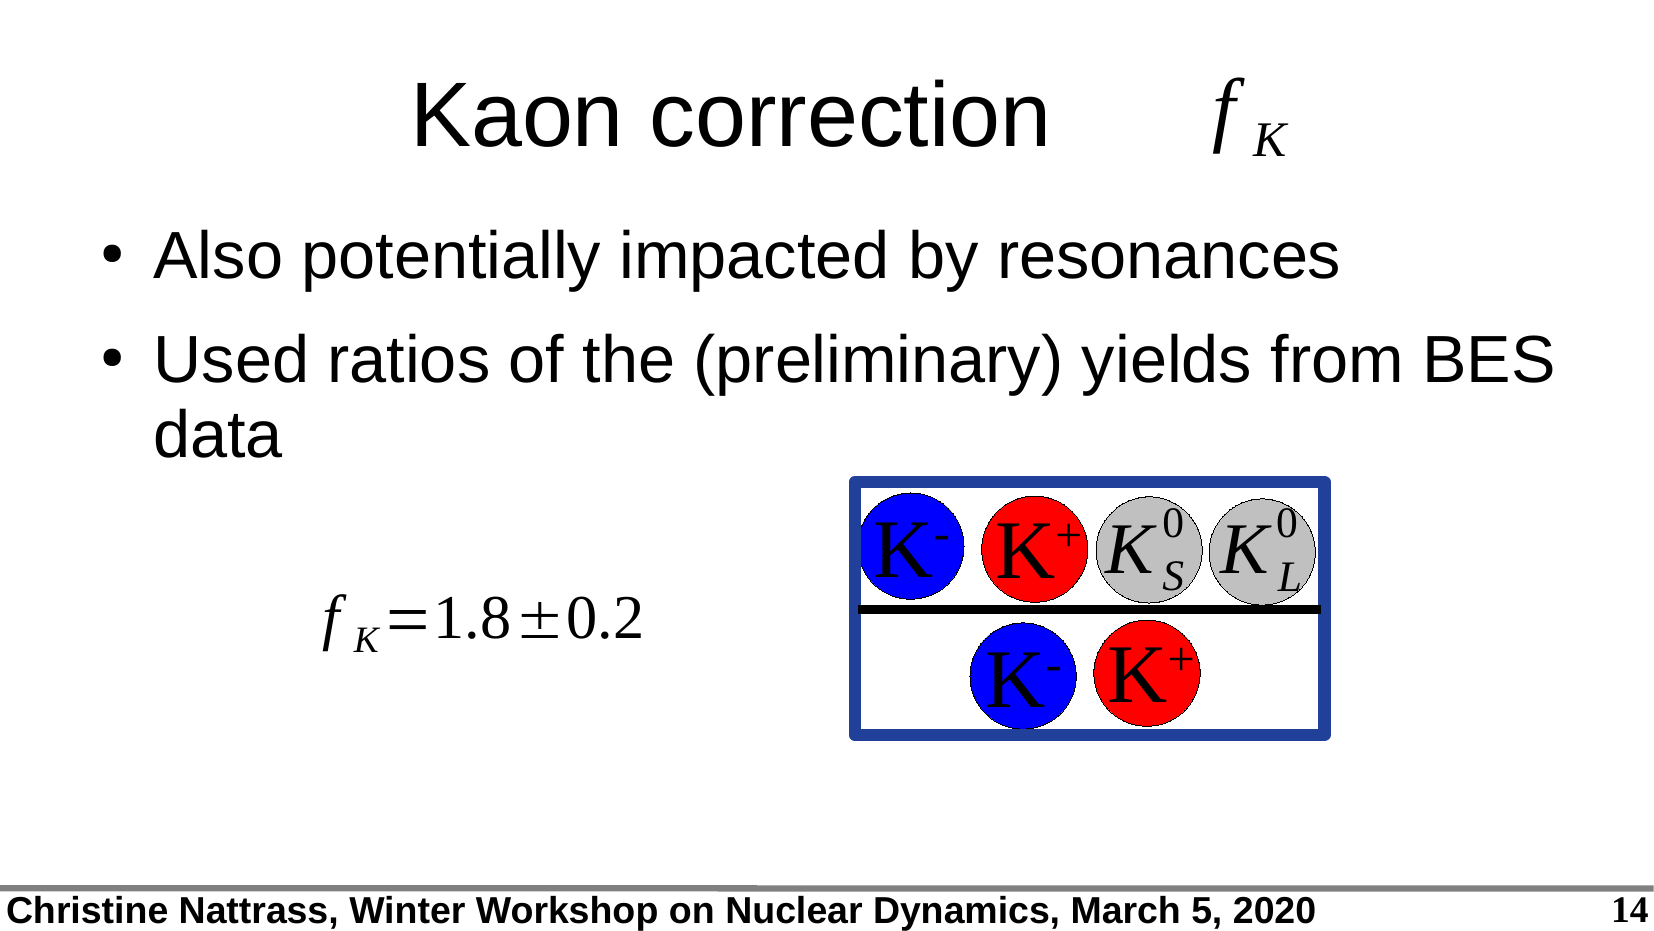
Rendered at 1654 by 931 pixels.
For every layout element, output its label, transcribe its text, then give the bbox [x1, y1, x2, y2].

text_box K- [970, 625, 1133, 729]
chart [1203, 62, 1297, 167]
text_box [1192, 518, 1203, 582]
text_box K- [861, 495, 1021, 605]
list Also potentially impacted by resonances Used ratios of the (preliminary) yields from BES data [82, 217, 1571, 758]
title Kaon correction [259, 37, 1204, 193]
text_box K+ [1092, 620, 1223, 728]
text_box [1241, 601, 1283, 605]
text_box [1309, 526, 1316, 578]
text_box K+ [1021, 496, 1111, 604]
chart [1209, 498, 1309, 601]
chart [1095, 498, 1192, 601]
chart [315, 581, 651, 661]
